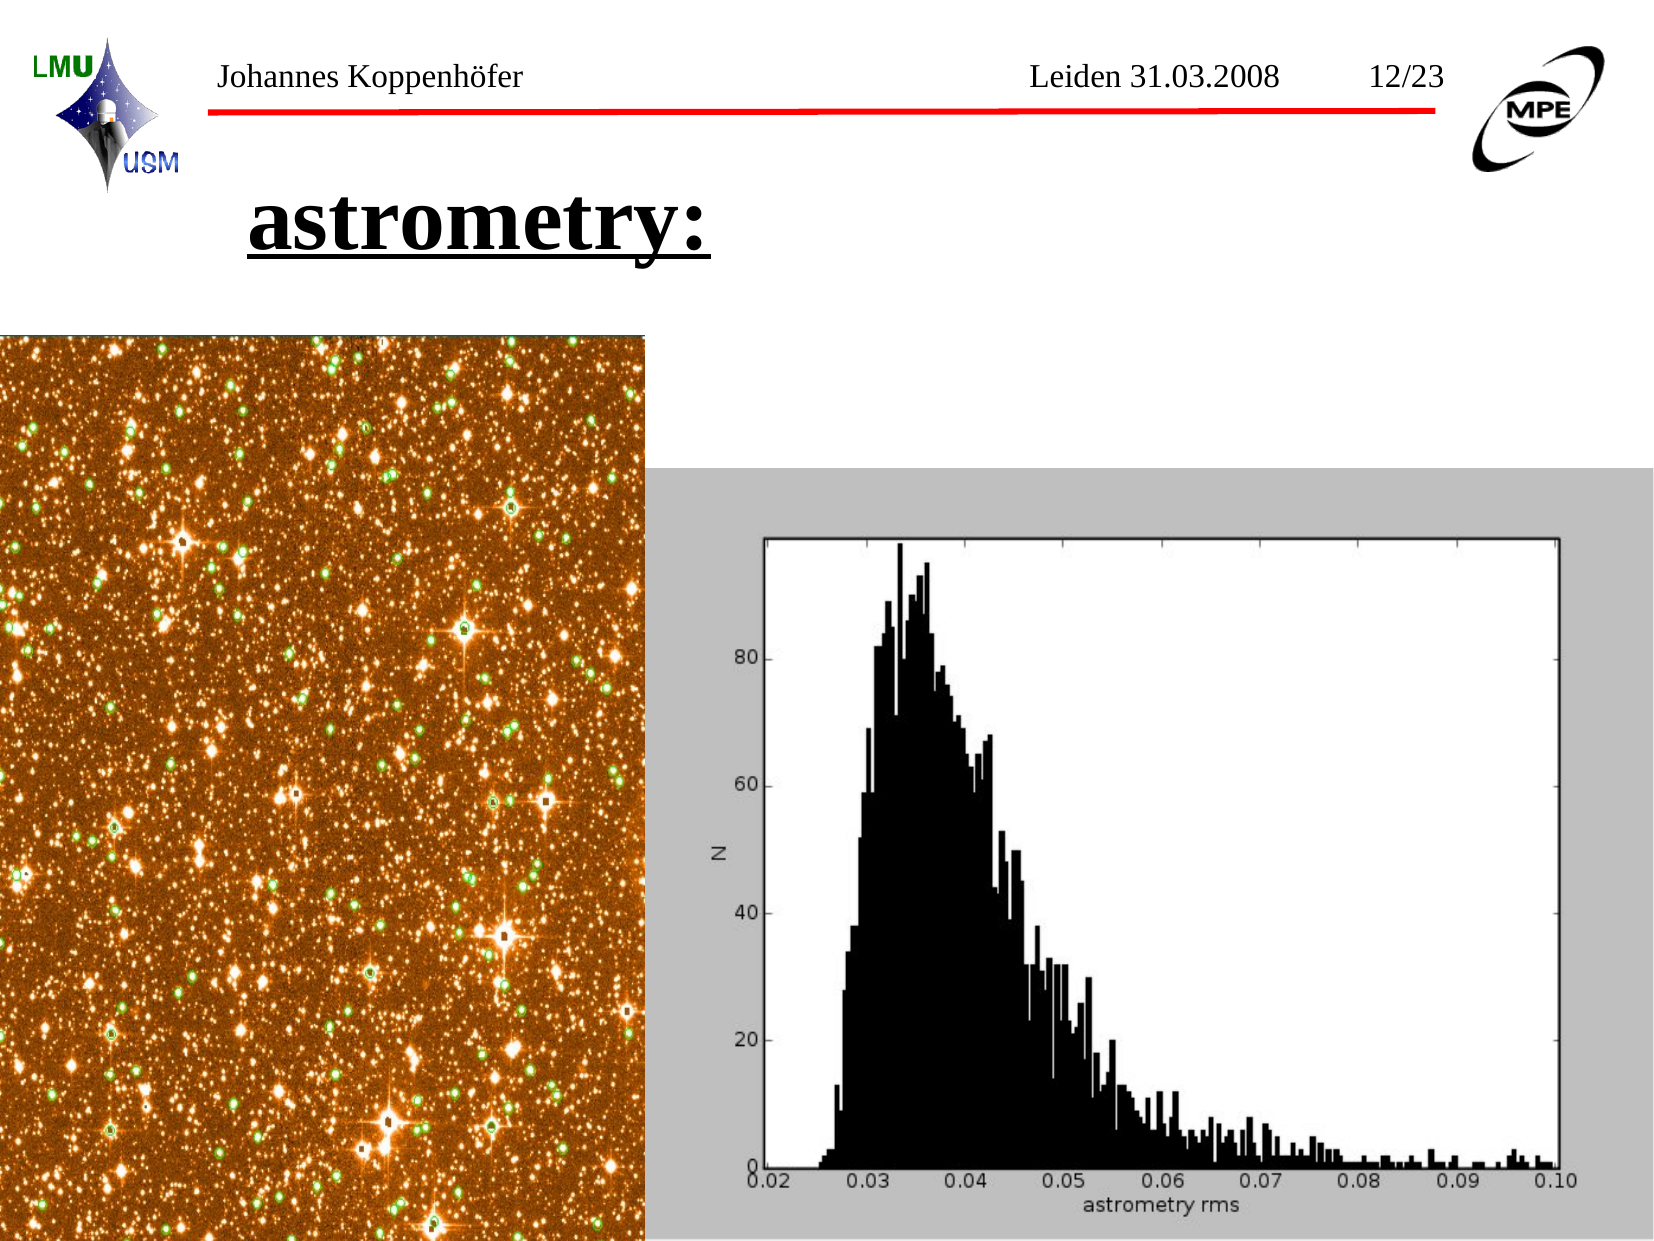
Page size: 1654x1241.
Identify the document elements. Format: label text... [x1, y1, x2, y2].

picture [1472, 46, 1605, 172]
text_box 12/23 [1368, 57, 1481, 95]
picture [0, 335, 1654, 1241]
text_box Leiden 31.03.2008 [1029, 57, 1342, 96]
text_box astrometry: [247, 167, 1323, 291]
picture [32, 35, 182, 194]
text_box Johannes Koppenhöfer [217, 57, 525, 95]
